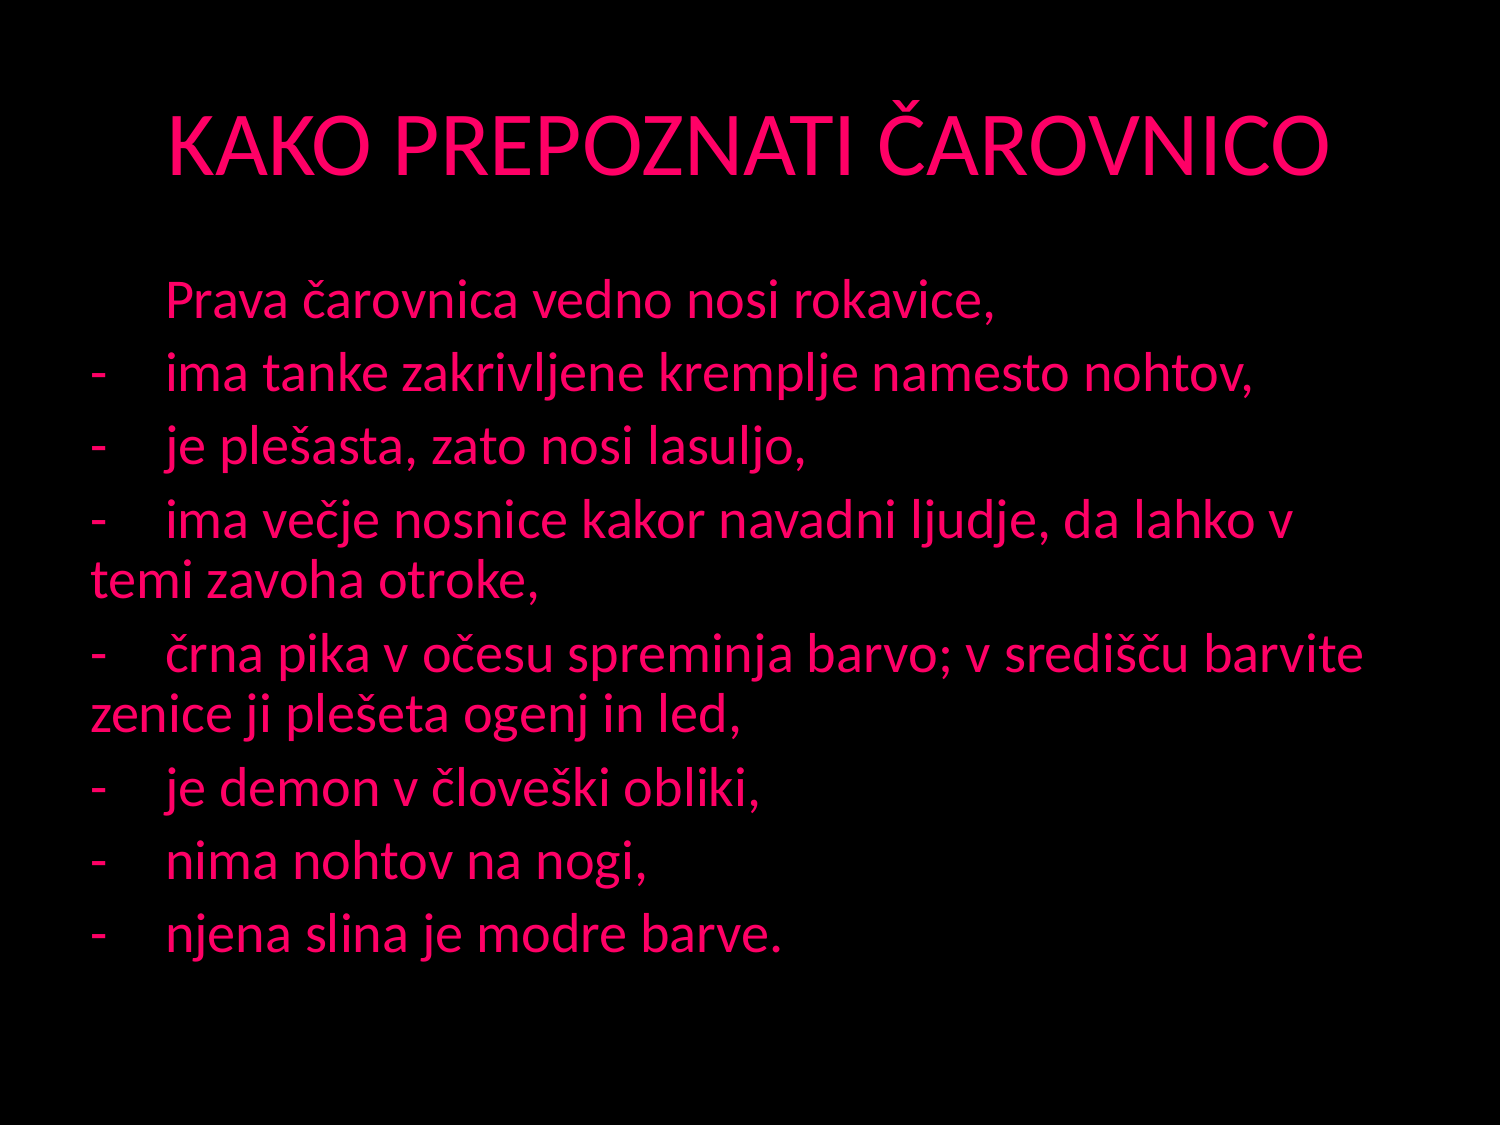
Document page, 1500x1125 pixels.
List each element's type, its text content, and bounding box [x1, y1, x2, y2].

title KAKO PREPOZNATI ČAROVNICO [75, 45, 1425, 233]
list - Prava čarovnica vedno nosi rokavice, - ima tanke zakrivljene kremplje namesto nohtov, - je plešasta, zato nosi lasuljo, - ima večje nosnice kakor navadni ljudje, da lahko v temi zavoha otroke, - črna pika v očesu spreminja barvo; v središču barvite zenice ji plešeta ogenj in led, - je demon v človeški obliki, - nima nohtov na nogi, - njena slina je modre barve. [75, 262, 1425, 1005]
